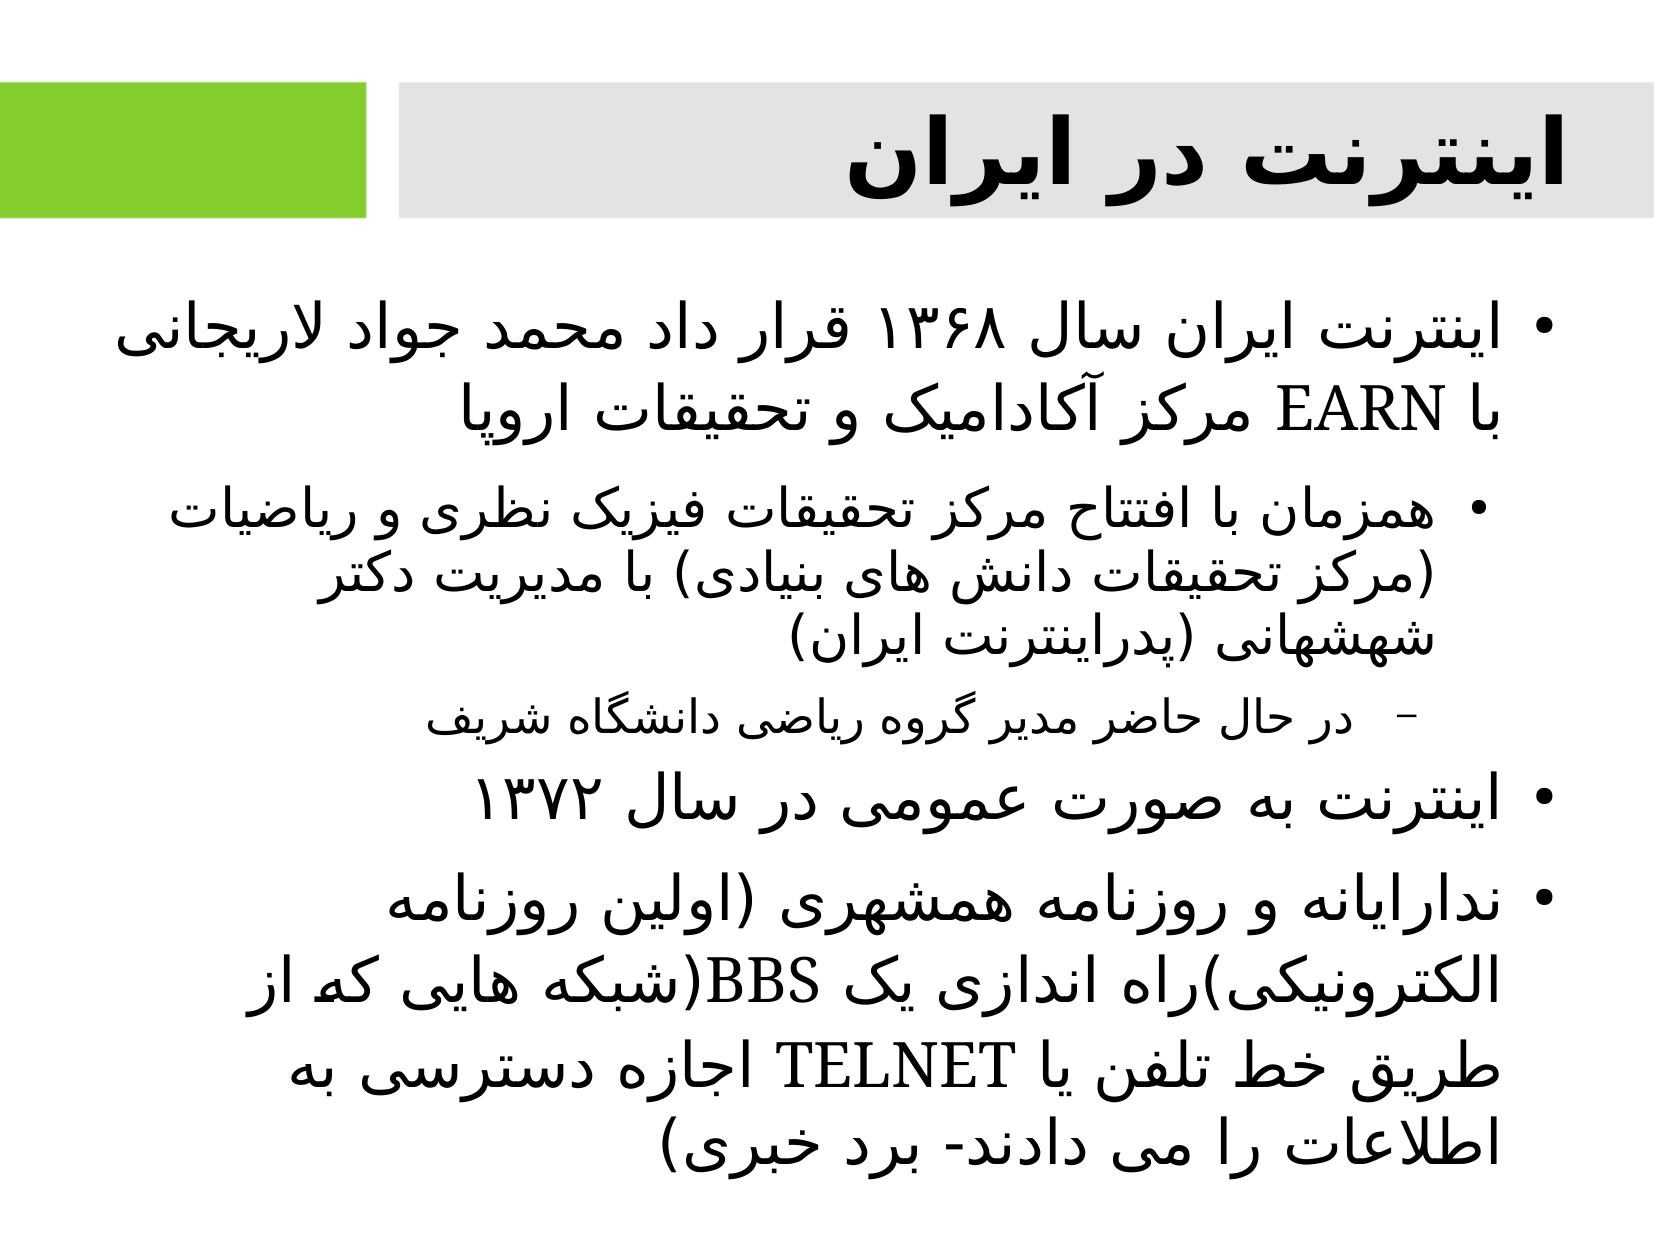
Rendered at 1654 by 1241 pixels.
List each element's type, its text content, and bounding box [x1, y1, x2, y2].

title اینترنت در ایران [82, 49, 1571, 257]
list اینترنت ایران سال ۱۳۶۸ قرار داد محمد جواد لاریجانی با EARN مرکز آکادامیک و تحقیقات اروپا همزمان با افتتاح مرکز تحقیقات فیزیک نظری و ریاضیات (مرکز تحقیقات دانش های بنیادی) با مدیریت دکتر شهشهانی (پدراینترنت ایران) در حال حاضر مدیر گروه ریاضی دانشگاه شریف اینترنت به صورت عمومی در سال ۱۳۷۲ ندارایانه و روزنامه همشهری (اولین روزنامه الکترونیکی)راه اندازی یک BBS(شبکه هایی که از طریق خط تلفن یا TELNET اجازه دسترسی به اطلاعات را می دادند- برد خبری) [82, 290, 1571, 1186]
picture [0, 0, 1654, 1241]
